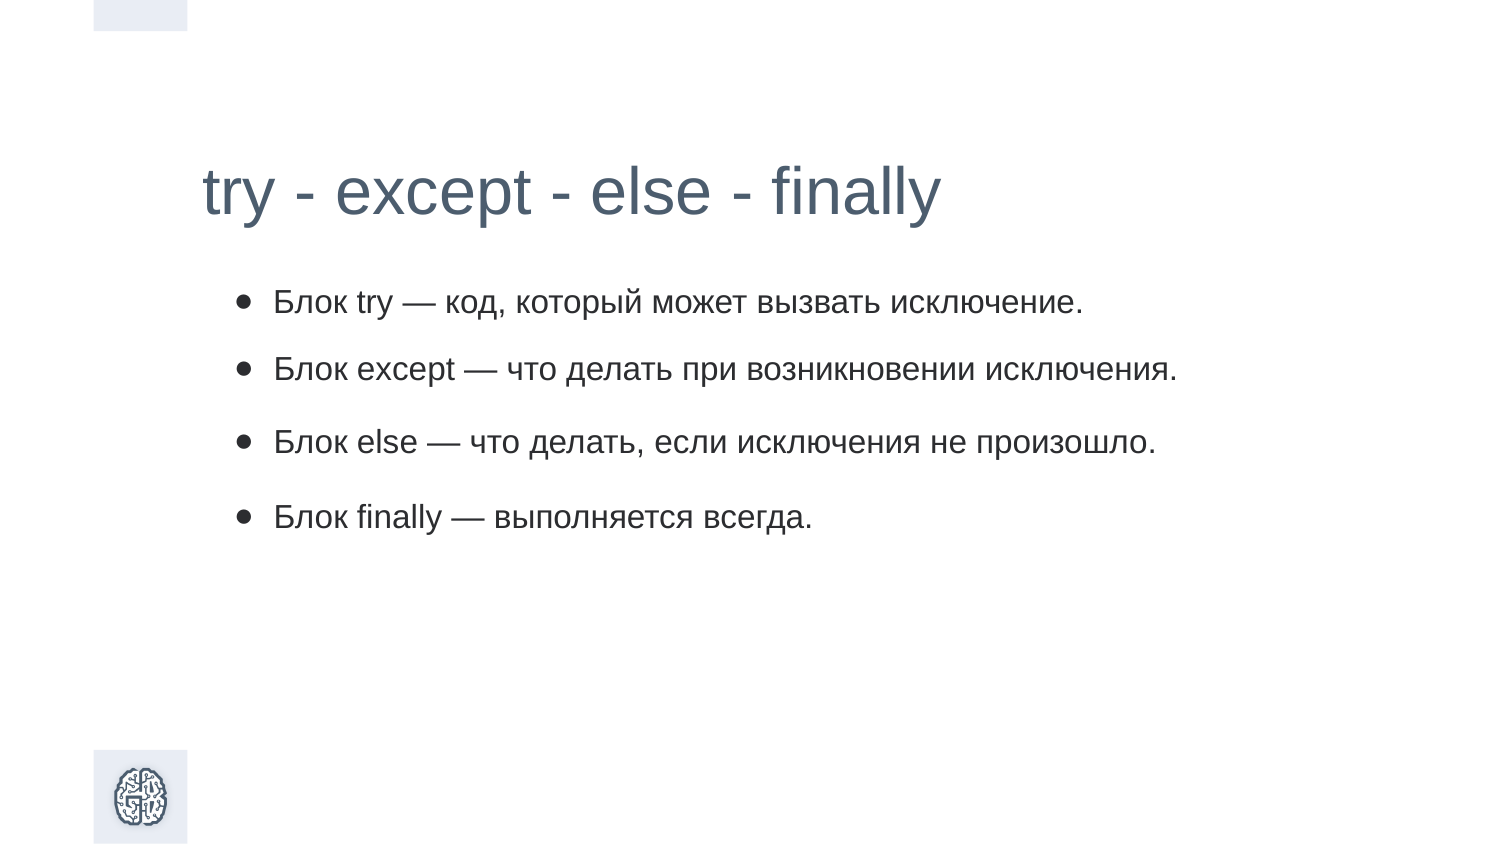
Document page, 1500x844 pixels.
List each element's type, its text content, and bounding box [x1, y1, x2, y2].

text_box Блок except — что делать при возникновении исключения. [187, 321, 1313, 394]
text_box try - except - else - finally [187, 93, 1312, 259]
text_box Блок finally — выполняется всегда. [187, 469, 1313, 542]
text_box Блок else — что делать, если исключения не произошло. [187, 394, 1313, 467]
picture [106, 760, 175, 834]
text_box Блок try — код, который может вызвать исключение. [187, 259, 1312, 322]
